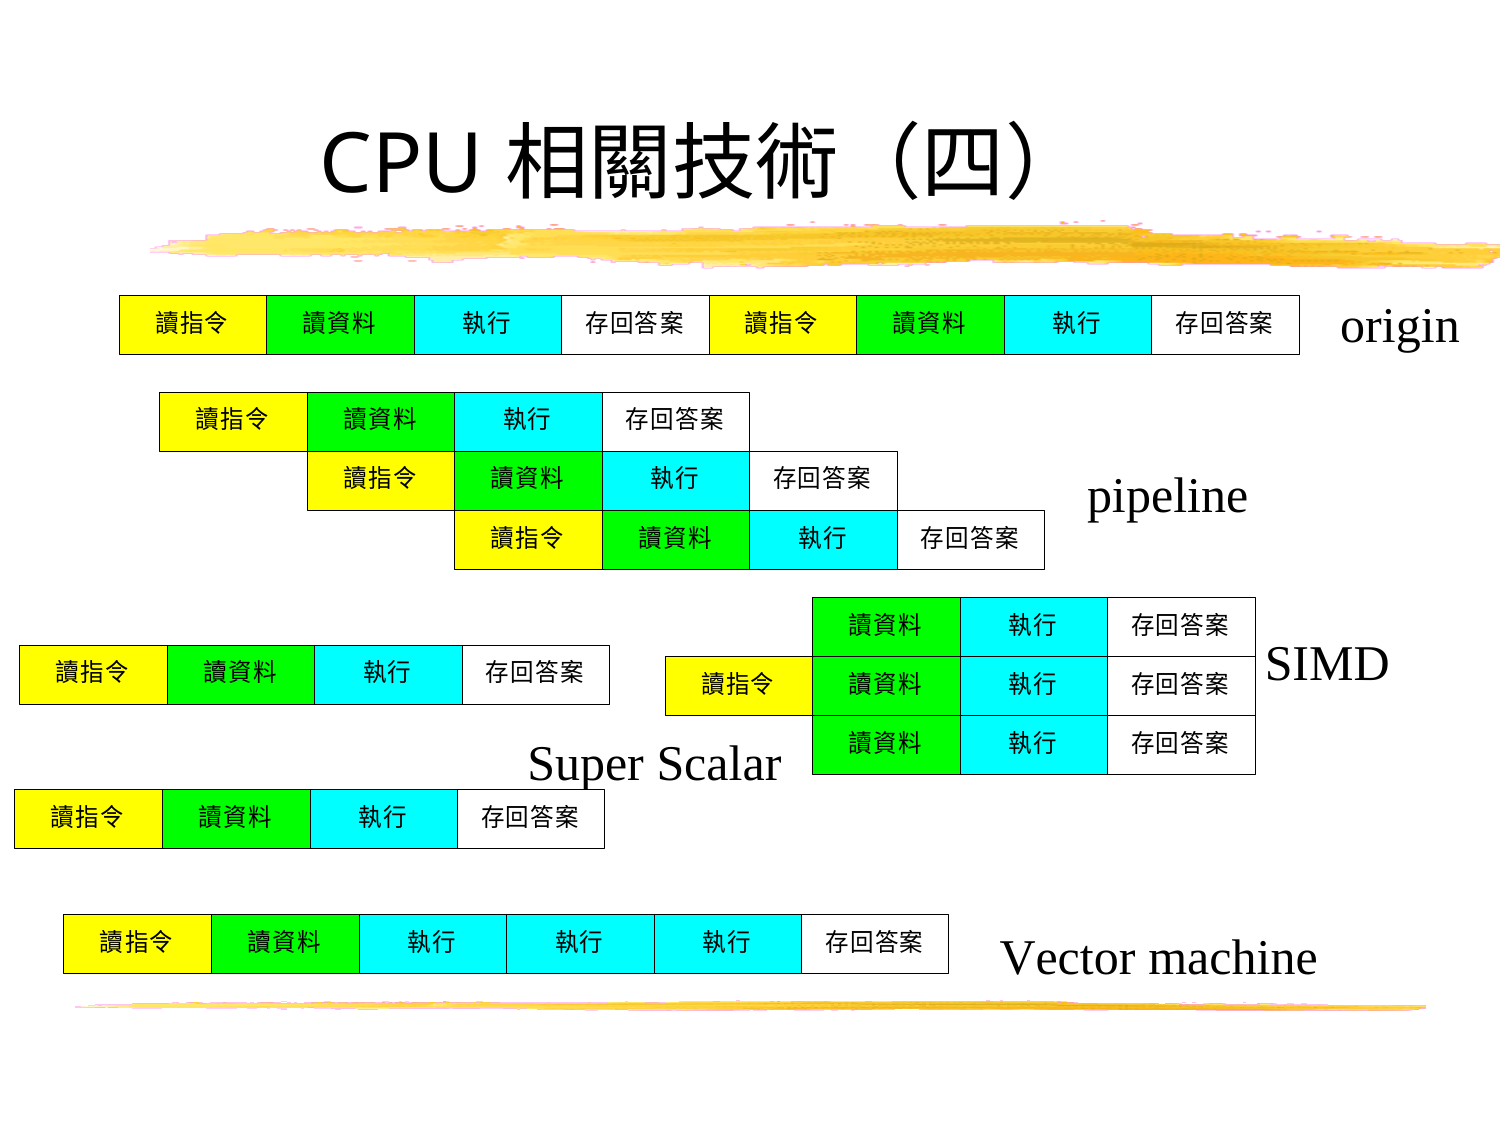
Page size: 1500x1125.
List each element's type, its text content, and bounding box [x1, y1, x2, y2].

text_box Vector machine [984, 919, 1333, 995]
chart [117, 294, 1301, 356]
chart [62, 913, 951, 975]
picture [150, 215, 1500, 279]
text_box Super Scalar [512, 725, 797, 801]
text_box pipeline [1072, 456, 1264, 532]
picture [75, 999, 1426, 1013]
text_box SIMD [1257, 624, 1406, 700]
chart [13, 788, 607, 850]
chart [18, 643, 611, 705]
chart [158, 390, 1047, 570]
text_box origin [1325, 287, 1476, 363]
title CPU相關技術（四） [66, 22, 1342, 225]
chart [663, 596, 1257, 776]
